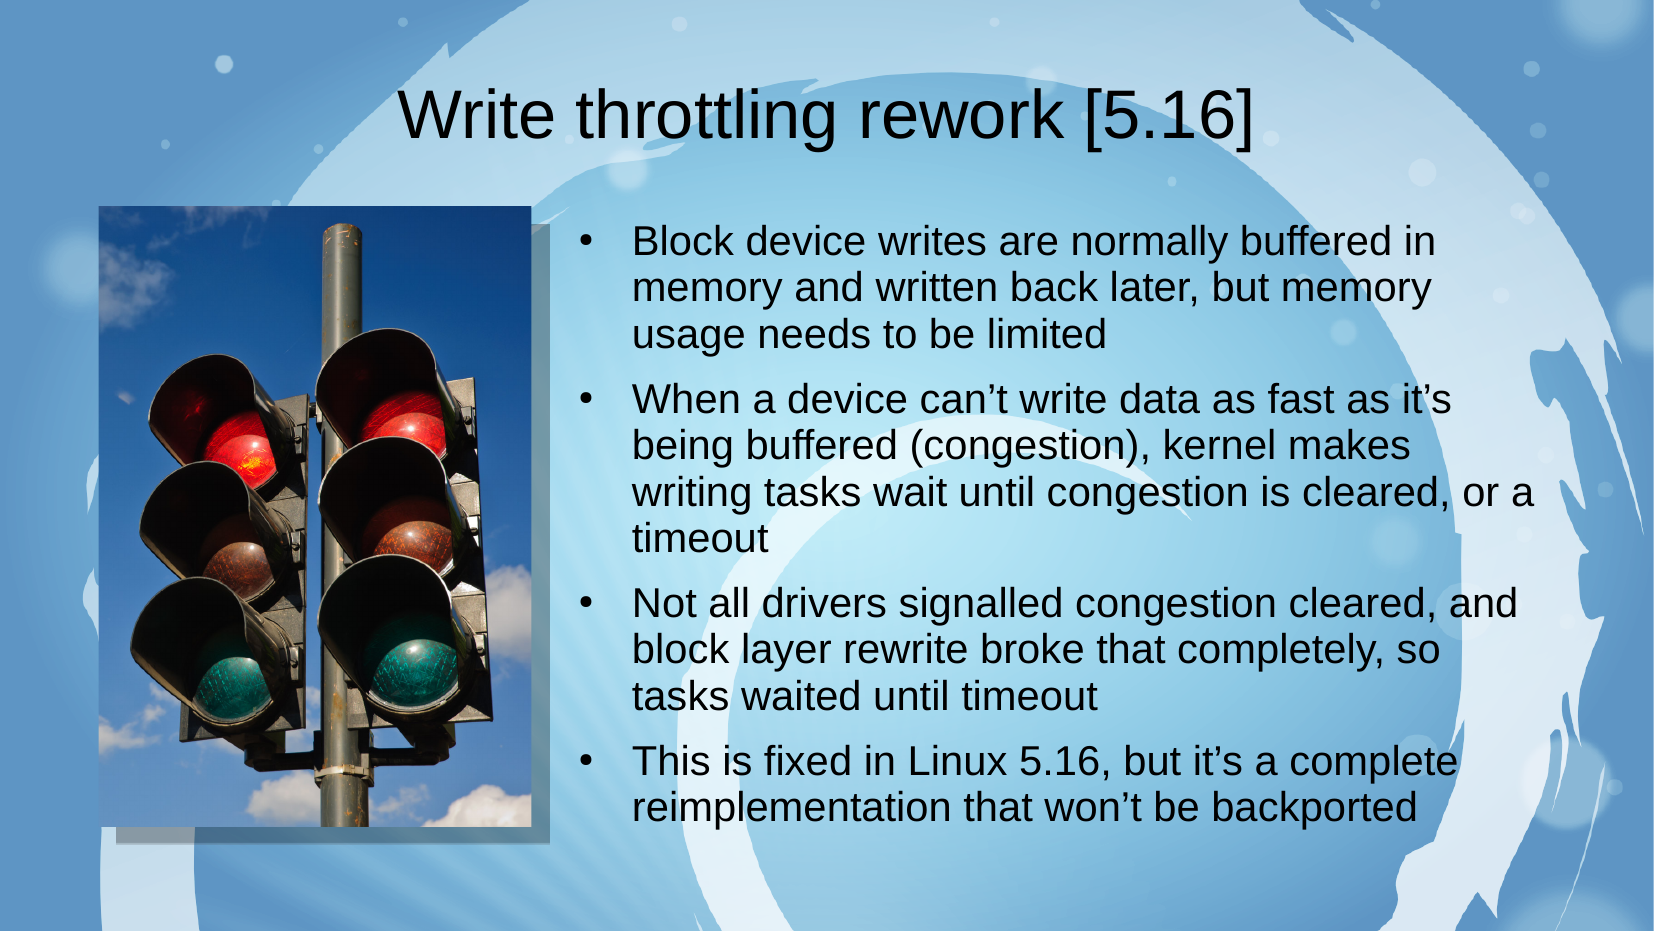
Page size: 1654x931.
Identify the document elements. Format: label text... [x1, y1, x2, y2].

picture [0, 0, 1654, 931]
title Write throttling rework [5.16] [118, 37, 1536, 193]
list Block device writes are normally buffered in memory and written back later, but memory usage needs to be limited When a device can’t write data as fast as it’s being buffered (congestion), kernel makes writing tasks wait until congestion is cleared, or a timeout Not all drivers signalled congestion cleared, and block layer rewrite broke that completely, so tasks waited until timeout This is fixed in Linux 5.16, but it’s a complete reimplementation that won’t be backported [561, 217, 1536, 832]
